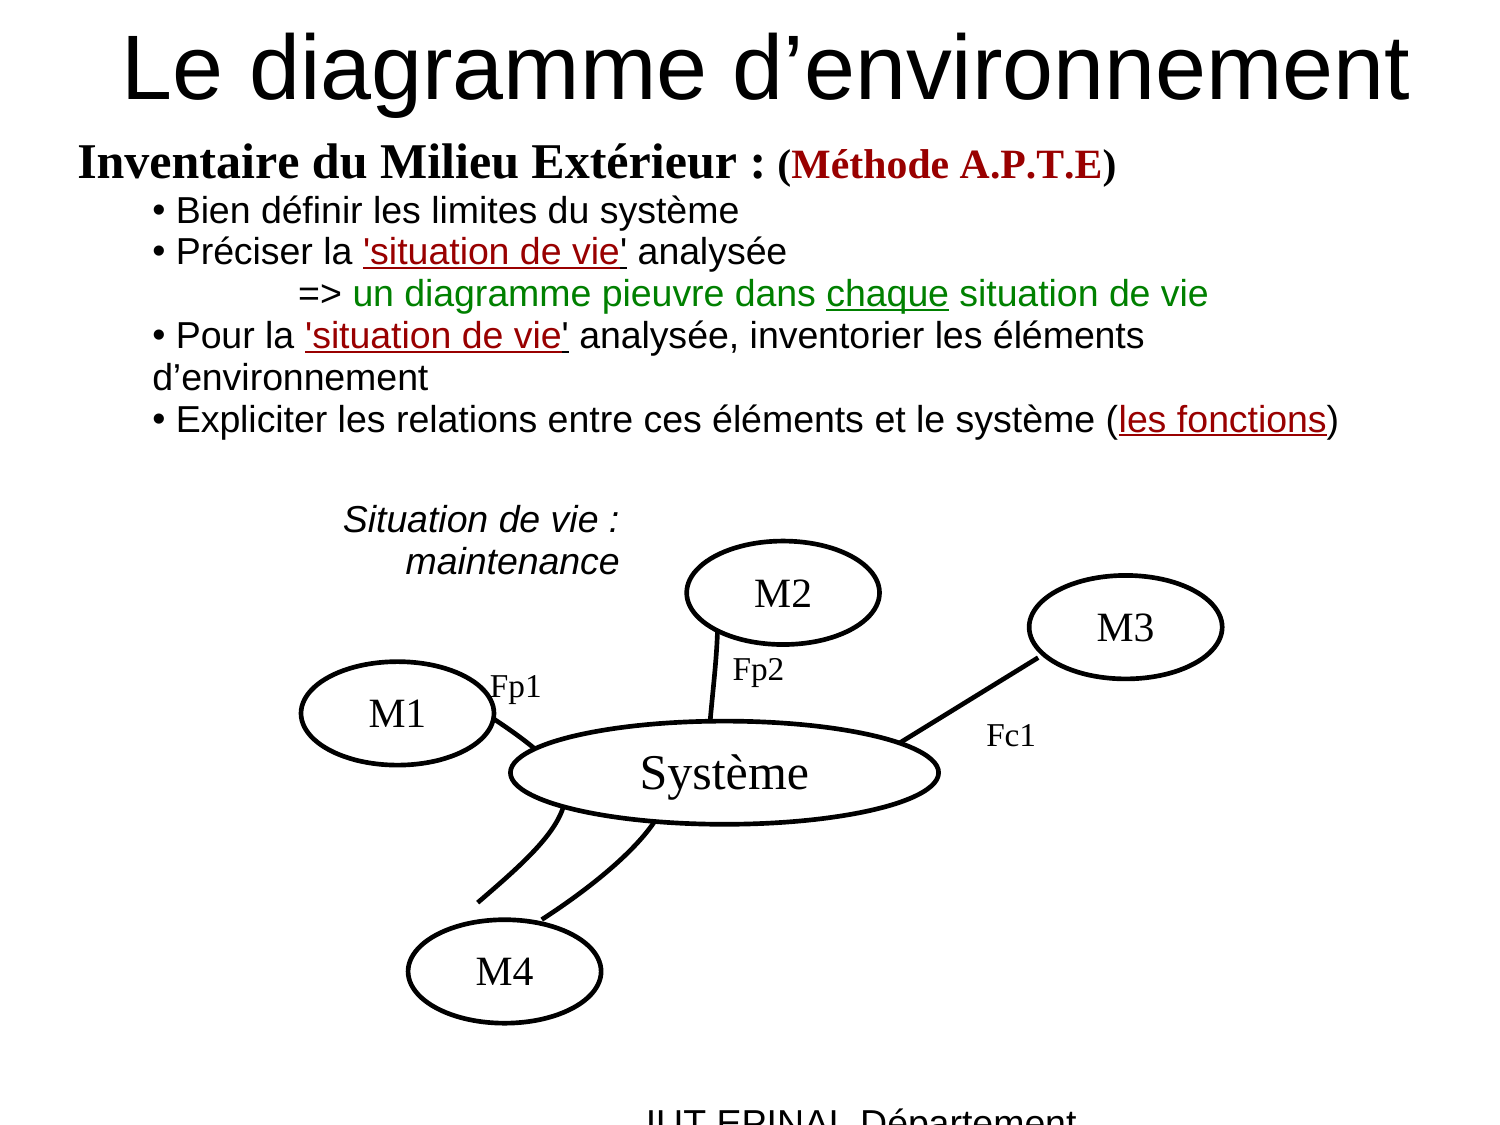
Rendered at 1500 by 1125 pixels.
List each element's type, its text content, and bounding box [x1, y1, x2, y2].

text_box Fp1 [475, 659, 557, 714]
text_box Le diagramme d’environnement [76, 0, 1427, 138]
text_box Système [510, 721, 939, 825]
text_box M1 [301, 661, 494, 766]
text_box M4 [408, 919, 602, 1024]
text_box M3 [1029, 575, 1223, 679]
text_box M2 [686, 541, 880, 645]
text_box Fc1 [971, 708, 1052, 763]
text_box Fp2 [717, 642, 800, 696]
text_box Situation de vie : maintenance [206, 491, 635, 591]
text_box Inventaire du Milieu Extérieur : (Méthode A.P.T.E) Bien définir les limites du système Préciser la 'situation de vie' analysée => un diagramme pieuvre dans chaque situation de vie Pour la 'situation de vie' analysée, inventorier les éléments d’environnement Expliciter les relations entre ces éléments et le système (les fonctions) [62, 125, 1436, 491]
